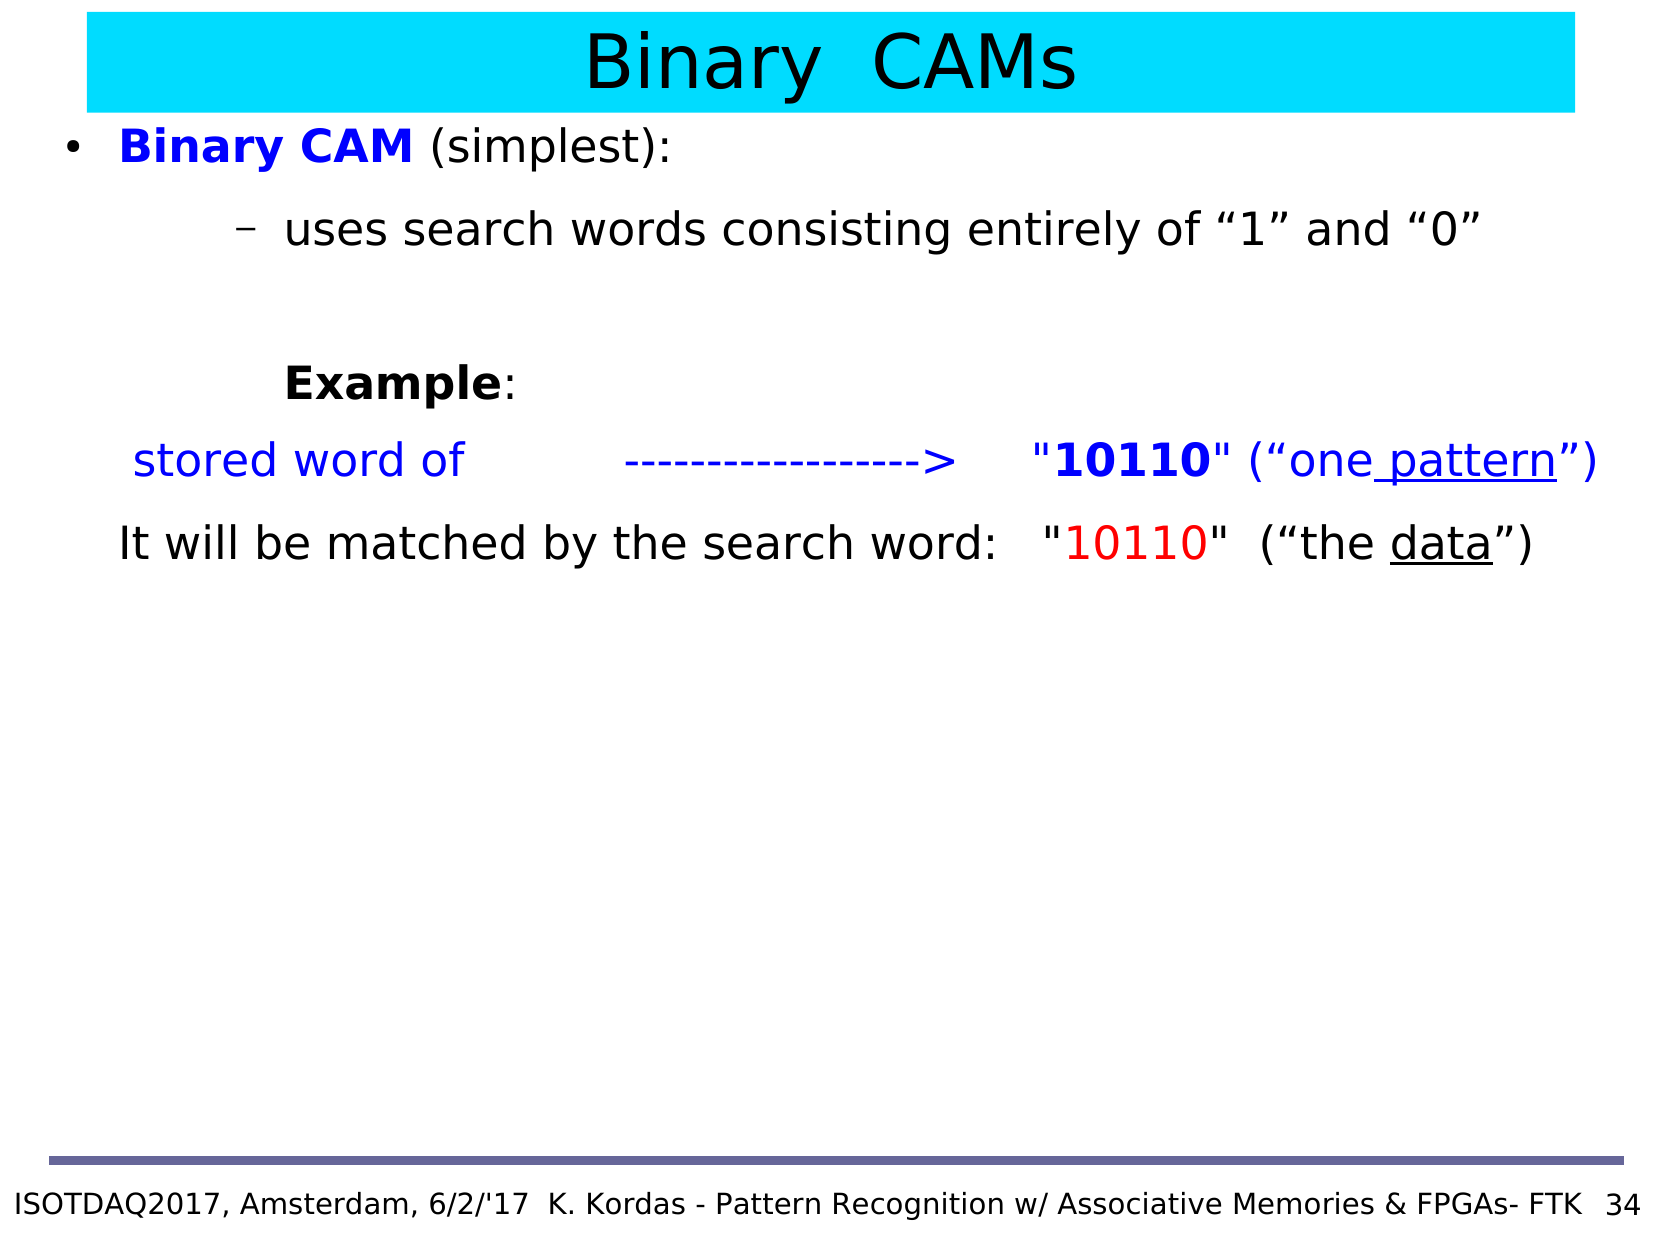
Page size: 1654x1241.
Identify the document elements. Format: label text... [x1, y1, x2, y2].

title Binary CAMs [86, 11, 1576, 113]
list Binary CAM (simplest): uses search words consisting entirely of “1” and “0” Example: stored word of ------------------> "10110" (“one pattern”) It will be matched by the search word: "10110" (“the data”) [47, 120, 1619, 1097]
